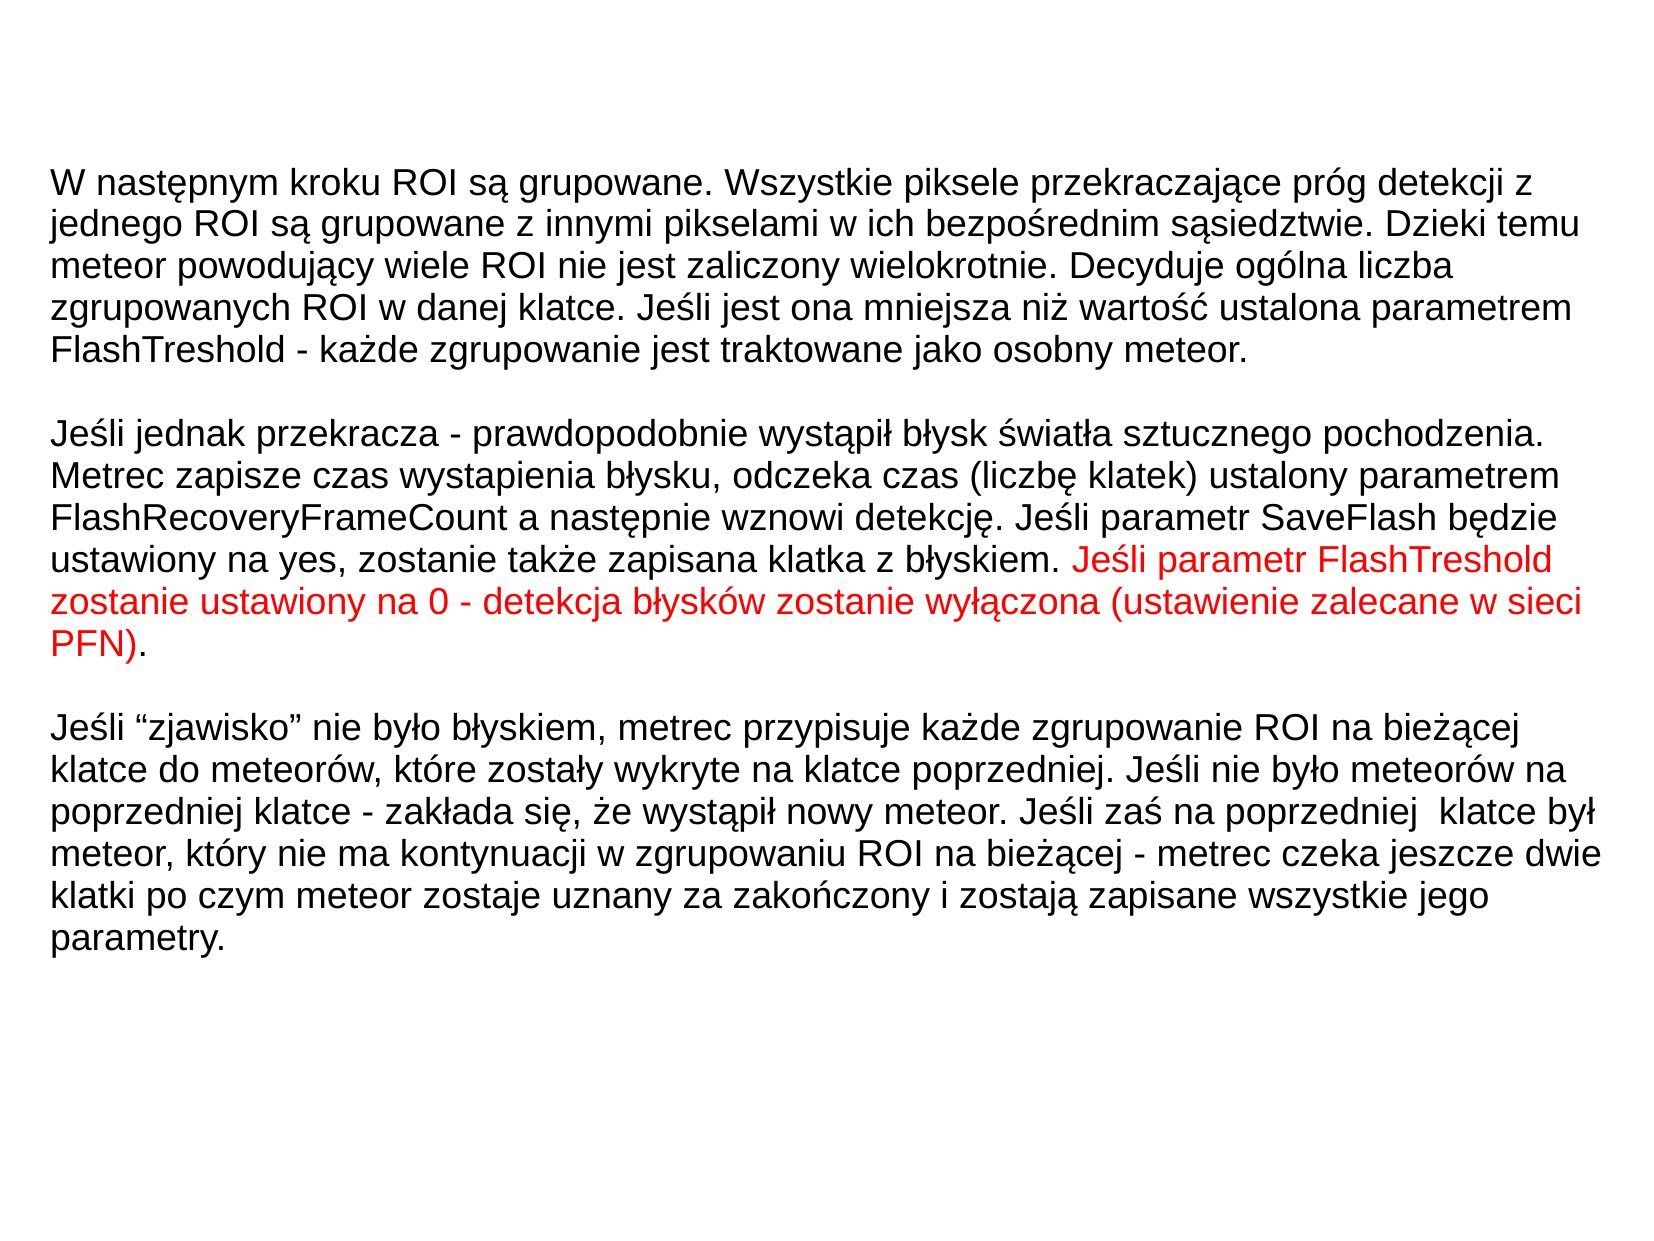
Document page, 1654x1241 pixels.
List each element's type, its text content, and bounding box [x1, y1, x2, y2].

text_box W następnym kroku ROI są grupowane. Wszystkie piksele przekraczające próg detekcji z jednego ROI są grupowane z innymi pikselami w ich bezpośrednim sąsiedztwie. Dzieki temu meteor powodujący wiele ROI nie jest zaliczony wielokrotnie. Decyduje ogólna liczba zgrupowanych ROI w danej klatce. Jeśli jest ona mniejsza niż wartość ustalona parametrem FlashTreshold - każde zgrupowanie jest traktowane jako osobny meteor. Jeśli jednak przekracza - prawdopodobnie wystąpił błysk światła sztucznego pochodzenia. Metrec zapisze czas wystapienia błysku, odczeka czas (liczbę klatek) ustalony parametrem FlashRecoveryFrameCount a następnie wznowi detekcję. Jeśli parametr SaveFlash będzie ustawiony na yes, zostanie także zapisana klatka z błyskiem. Jeśli parametr FlashTreshold zostanie ustawiony na 0 - detekcja błysków zostanie wyłączona (ustawienie zalecane w sieci PFN). Jeśli “zjawisko” nie było błyskiem, metrec przypisuje każde zgrupowanie ROI na bieżącej klatce do meteorów, które zostały wykryte na klatce poprzedniej. Jeśli nie było meteorów na poprzedniej klatce - zakłada się, że wystąpił nowy meteor. Jeśli zaś na poprzedniej klatce był meteor, który nie ma kontynuacji w zgrupowaniu ROI na bieżącej - metrec czeka jeszcze dwie klatki po czym meteor zostaje uznany za zakończony i zostają zapisane wszystkie jego parametry. [35, 153, 1630, 1008]
